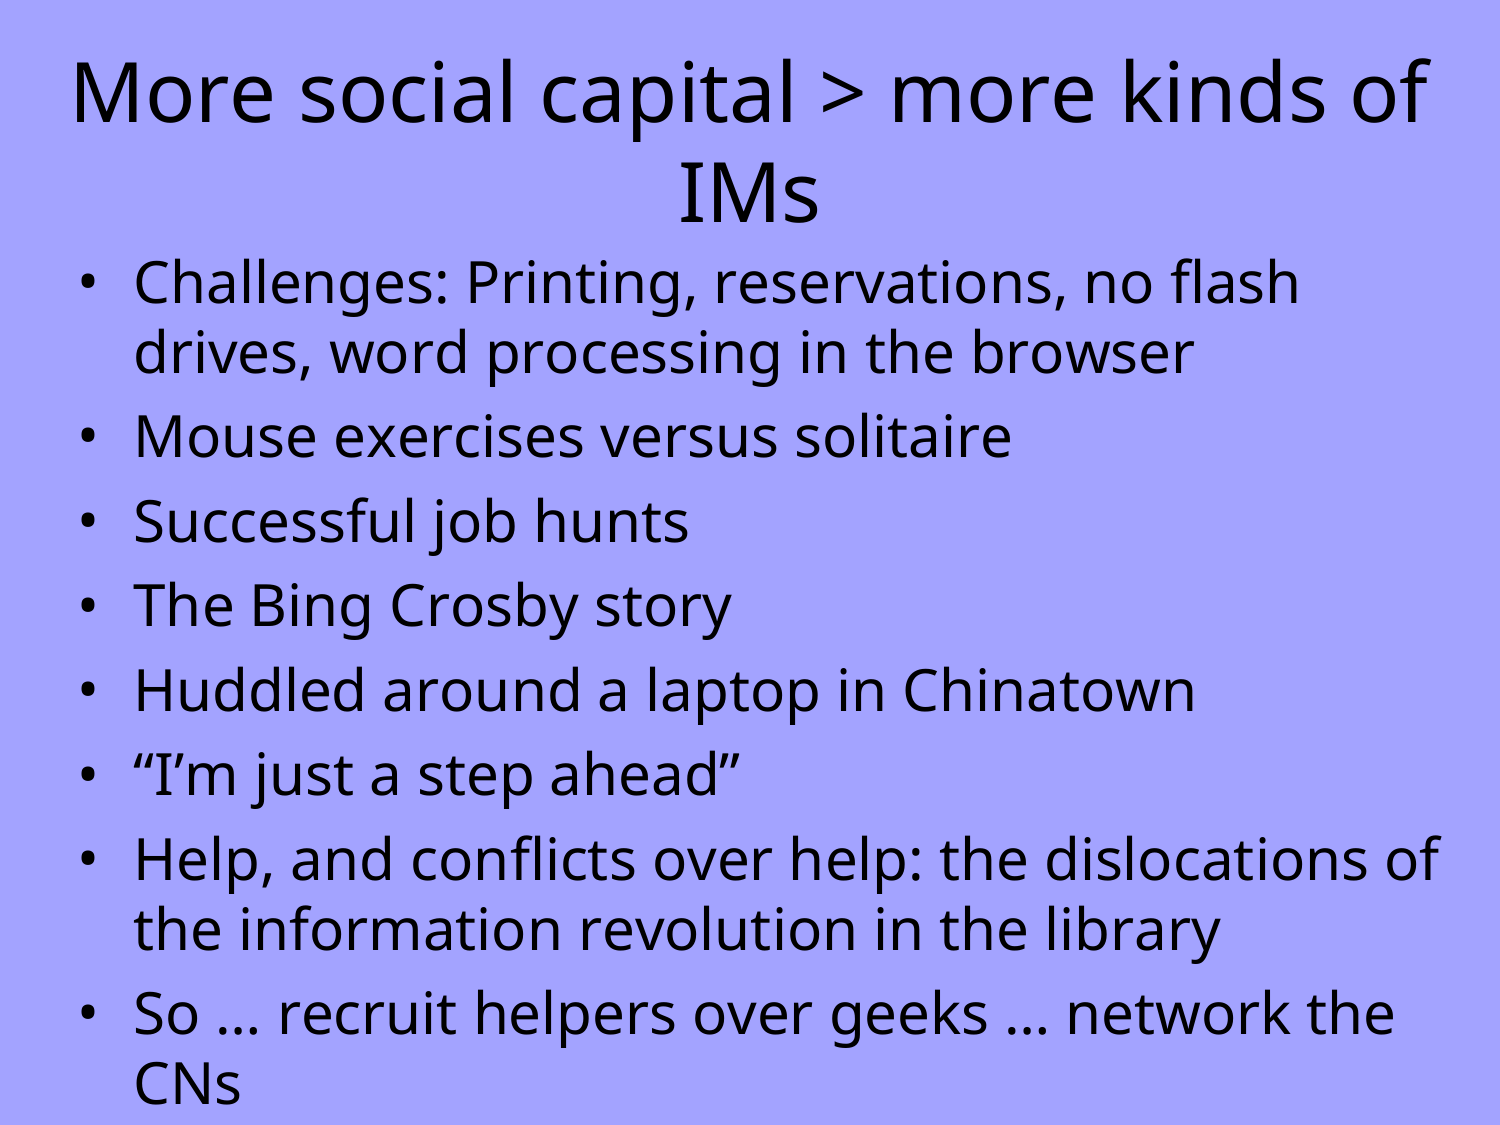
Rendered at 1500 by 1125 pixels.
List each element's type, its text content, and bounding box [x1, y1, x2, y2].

list Challenges: Printing, reservations, no flash drives, word processing in the browser Mouse exercises versus solitaire Successful job hunts The Bing Crosby story Huddled around a laptop in Chinatown “I’m just a step ahead” Help, and conflicts over help: the dislocations of the information revolution in the library So … recruit helpers over geeks … network the CNs [62, 237, 1463, 1125]
title More social capital > more kinds of IMs [0, 45, 1500, 233]
